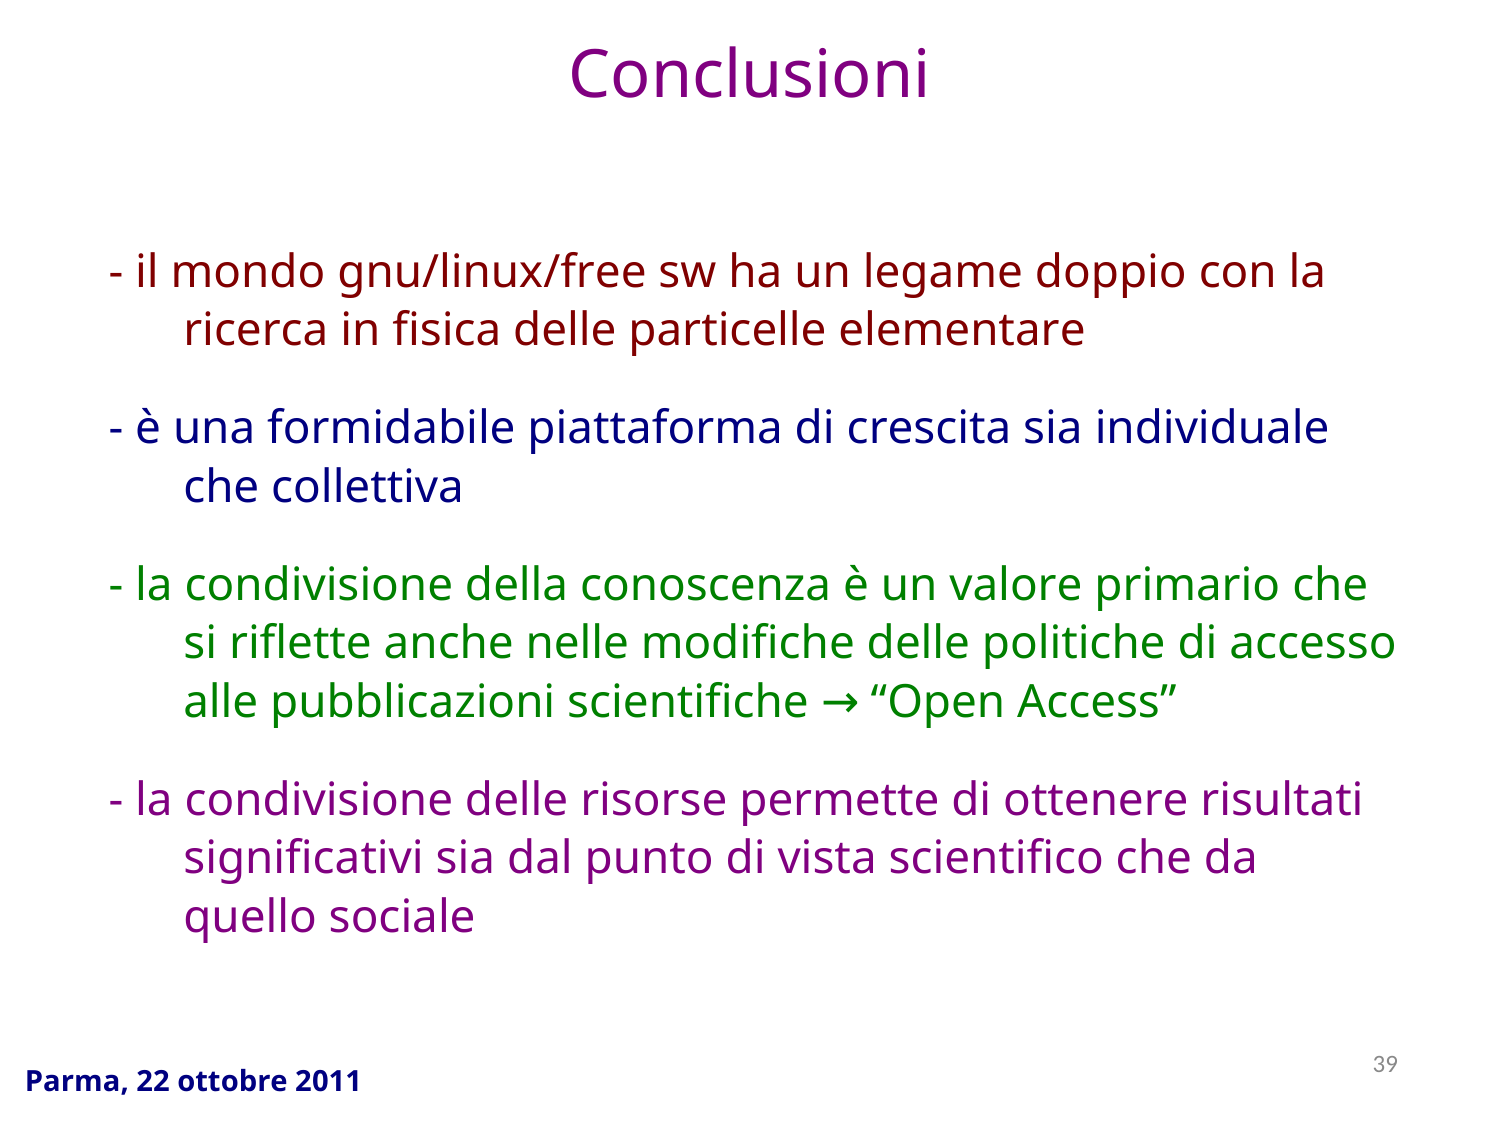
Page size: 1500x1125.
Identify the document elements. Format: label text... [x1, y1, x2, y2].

text_box Conclusioni [41, 0, 1459, 132]
subtitle - il mondo gnu/linux/free sw ha un legame doppio con la ricerca in fisica delle particelle elementare - è una formidabile piattaforma di crescita sia individuale che collettiva - la condivisione della conoscenza è un valore primario che si riflette anche nelle modifiche delle politiche di accesso alle pubblicazioni scientifiche → “Open Access” - la condivisione delle risorse permette di ottenere risultati significativi sia dal punto di vista scientifico che da quello sociale [108, 164, 1399, 1021]
